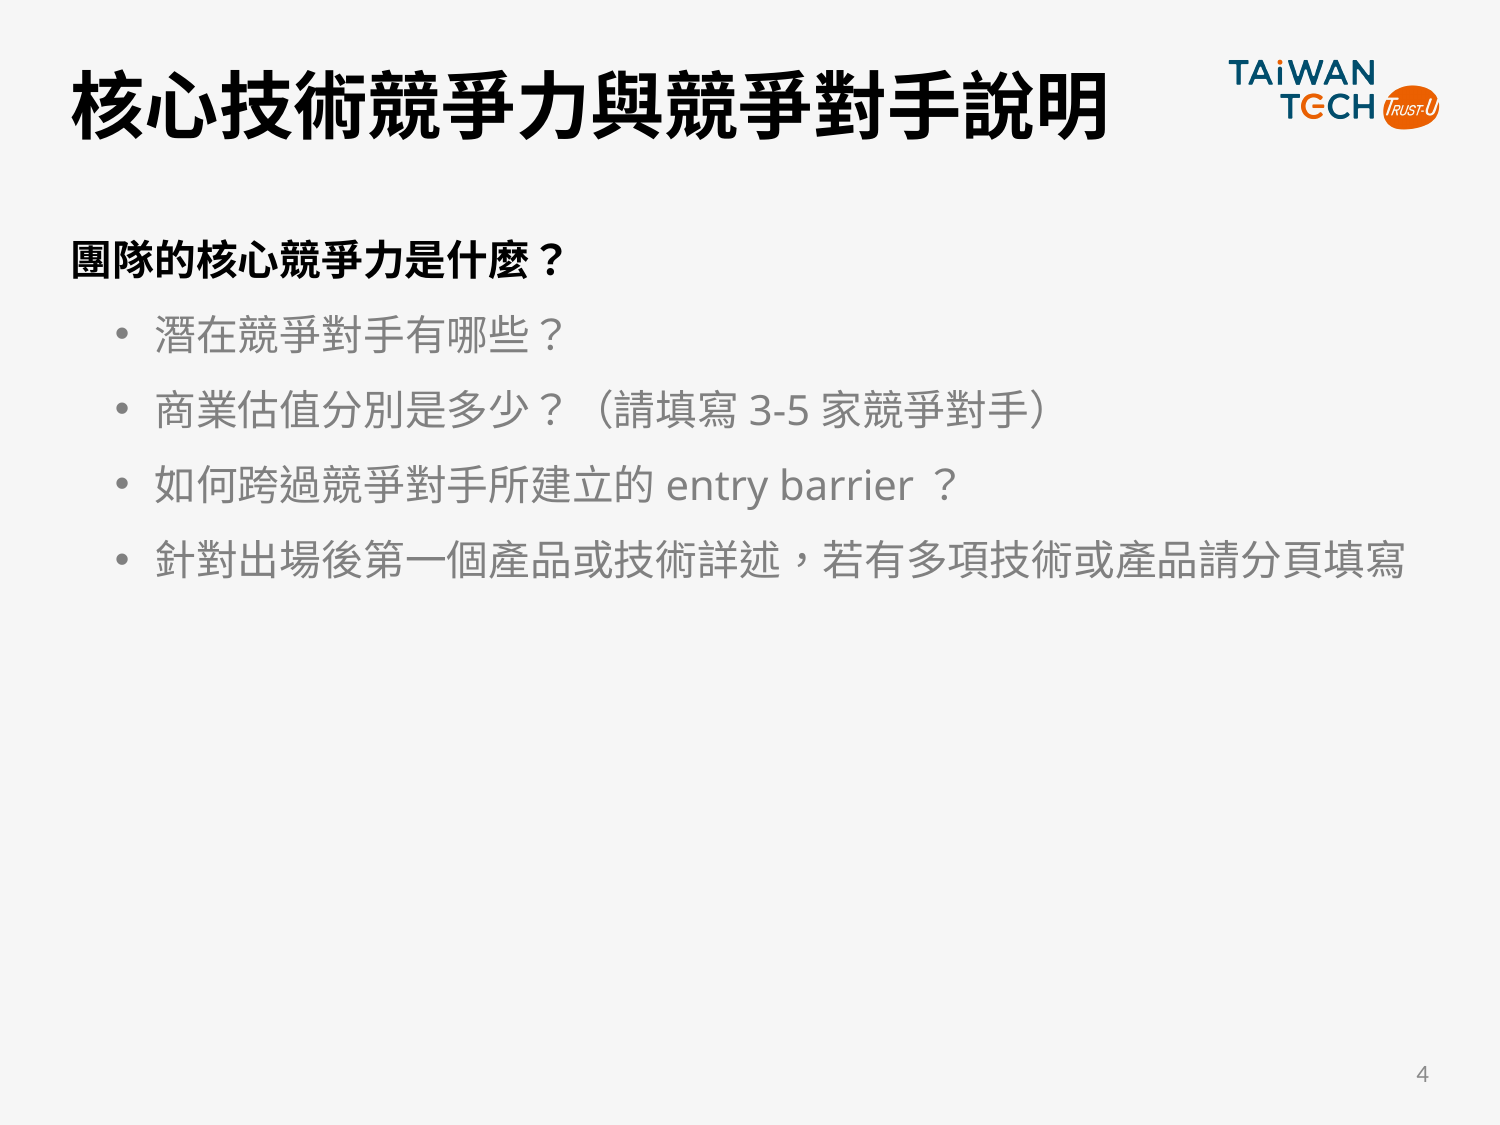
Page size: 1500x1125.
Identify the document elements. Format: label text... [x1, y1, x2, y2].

slide_number <編號> [1106, 1042, 1445, 1103]
list 團隊的核心競爭力是什麼？ 潛在競爭對手有哪些？ 商業估值分別是多少？（請填寫3-5家競爭對手） 如何跨過競爭對手所建立的entry barrier？ 針對出場後第一個產品或技術詳述，若有多項技術或產品請分頁填寫 [55, 200, 1444, 1021]
title 核心技術競爭力與競爭對手說明 [55, 33, 1444, 156]
